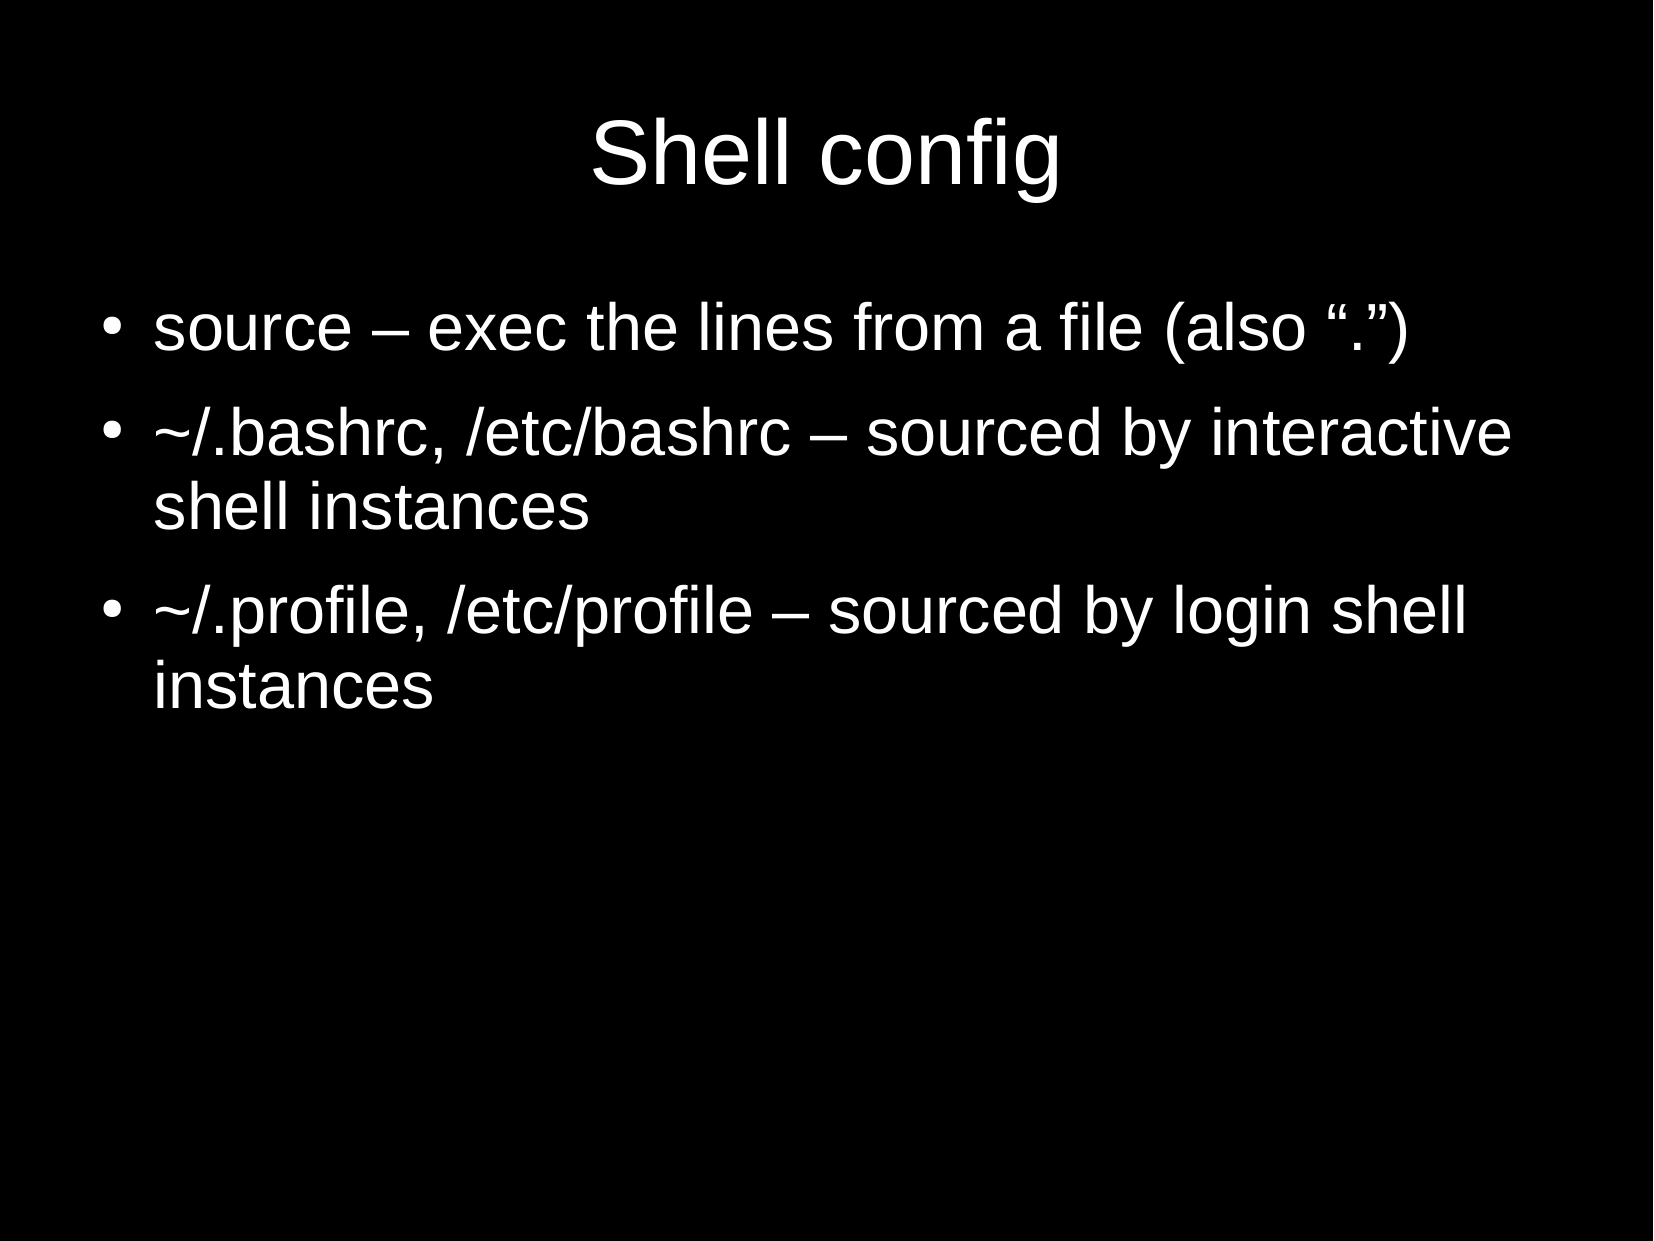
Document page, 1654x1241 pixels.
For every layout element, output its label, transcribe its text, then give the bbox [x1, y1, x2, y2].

title Shell config [82, 49, 1571, 257]
list source – exec the lines from a file (also “.”) ~/.bashrc, /etc/bashrc – sourced by interactive shell instances ~/.profile, /etc/profile – sourced by login shell instances [82, 290, 1538, 1010]
